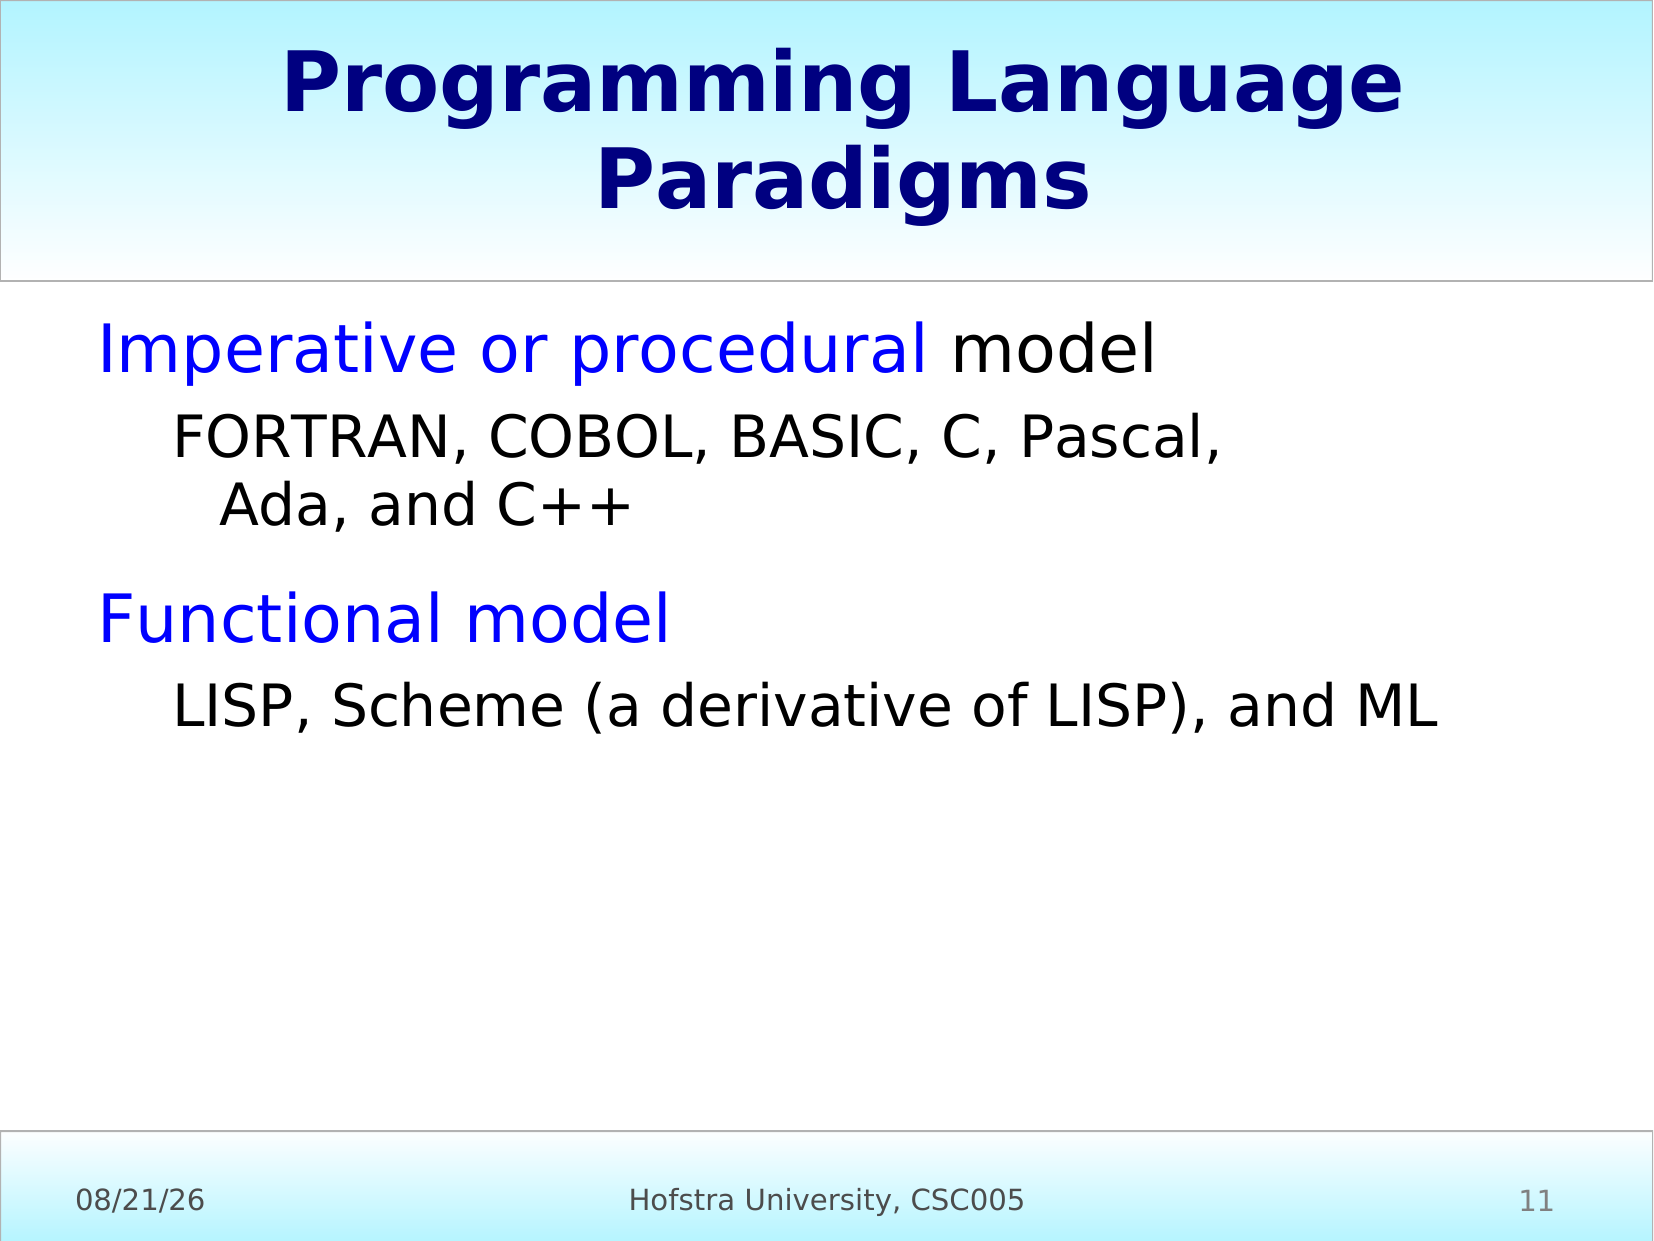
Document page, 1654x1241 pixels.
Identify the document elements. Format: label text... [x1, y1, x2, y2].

list Imperative or procedural model FORTRAN, COBOL, BASIC, C, Pascal, Ada, and C++ Functional model LISP, Scheme (a derivative of LISP), and ML [82, 303, 1571, 1131]
title Programming Language Paradigms [75, 12, 1612, 250]
